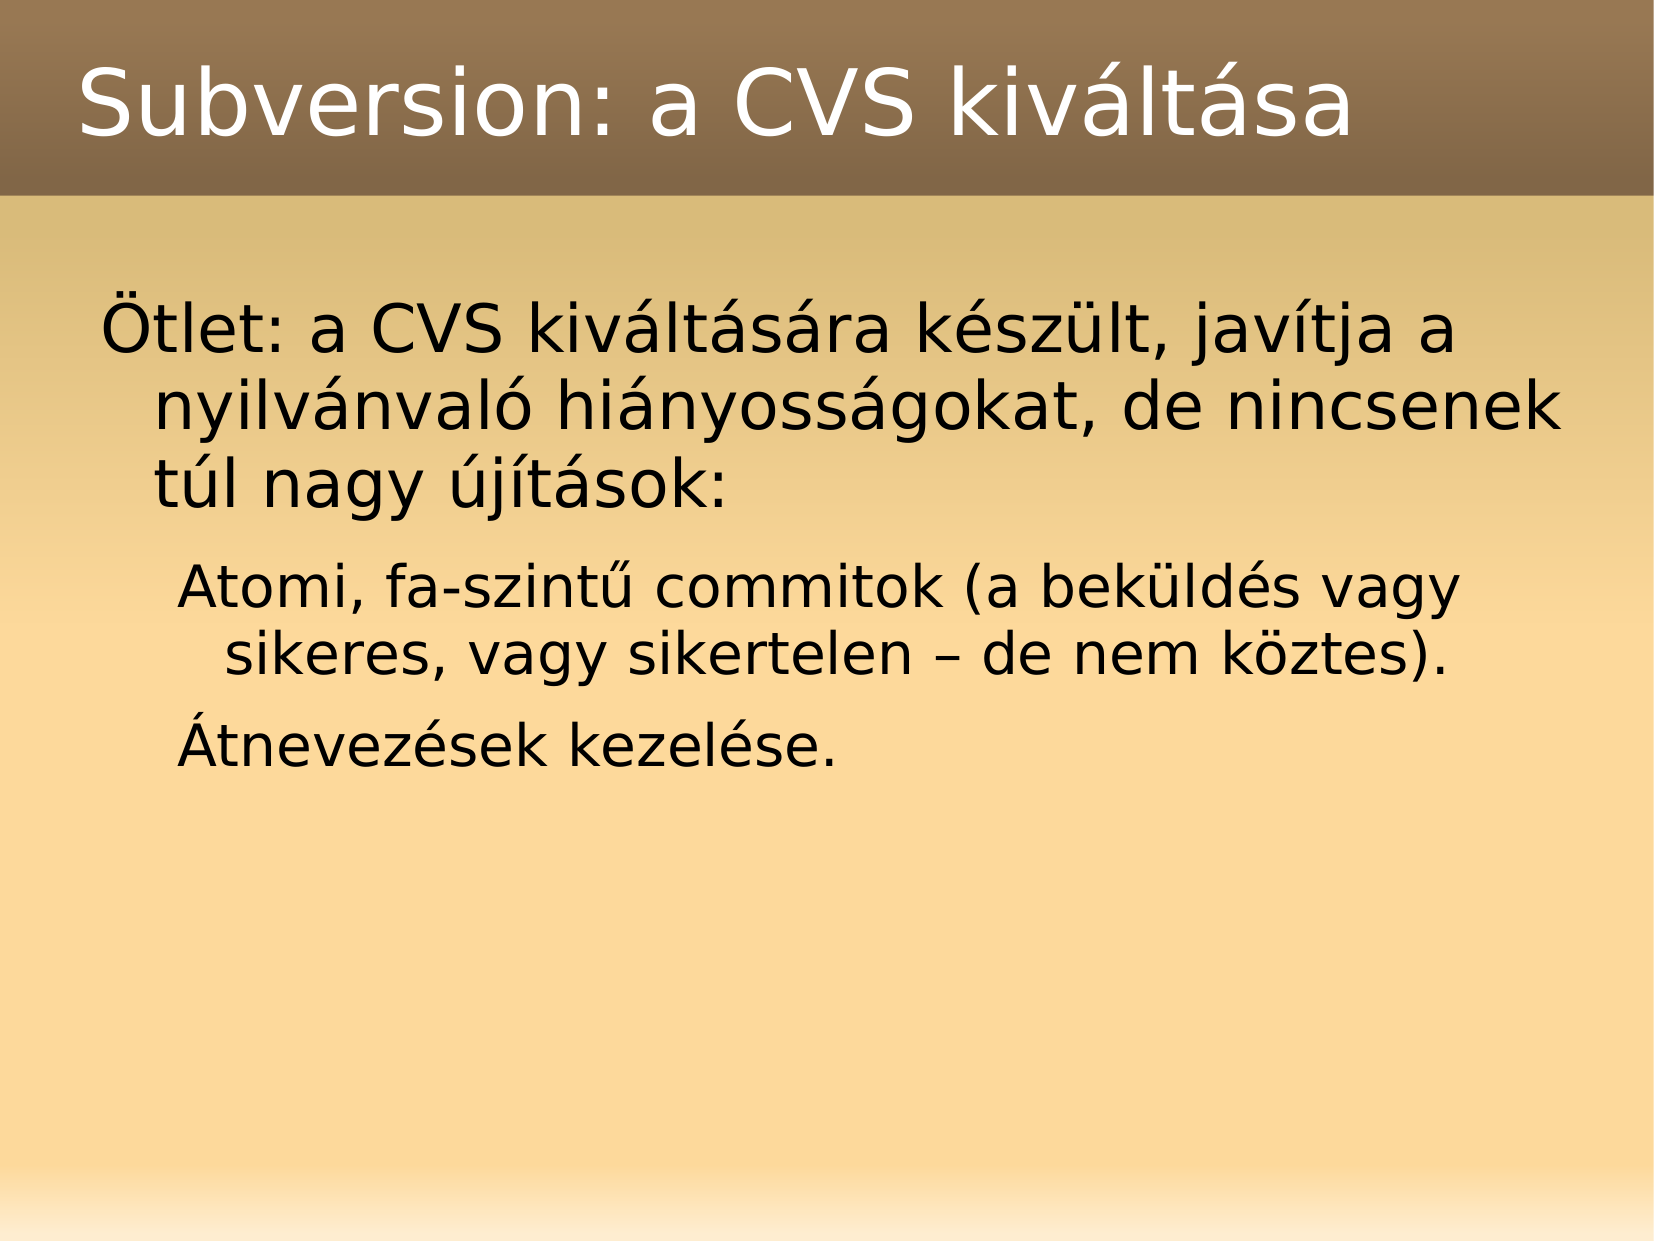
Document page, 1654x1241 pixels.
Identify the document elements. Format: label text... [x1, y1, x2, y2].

list Ötlet: a CVS kiváltására készült, javítja a nyilvánvaló hiányosságokat, de nincsenek túl nagy újítások: Atomi, fa-szintű commitok (a beküldés vagy sikeres, vagy sikertelen – de nem köztes). Átnevezések kezelése. [82, 290, 1571, 1094]
picture [0, 0, 1654, 1241]
title Subversion: a CVS kiváltása [76, 7, 1565, 200]
